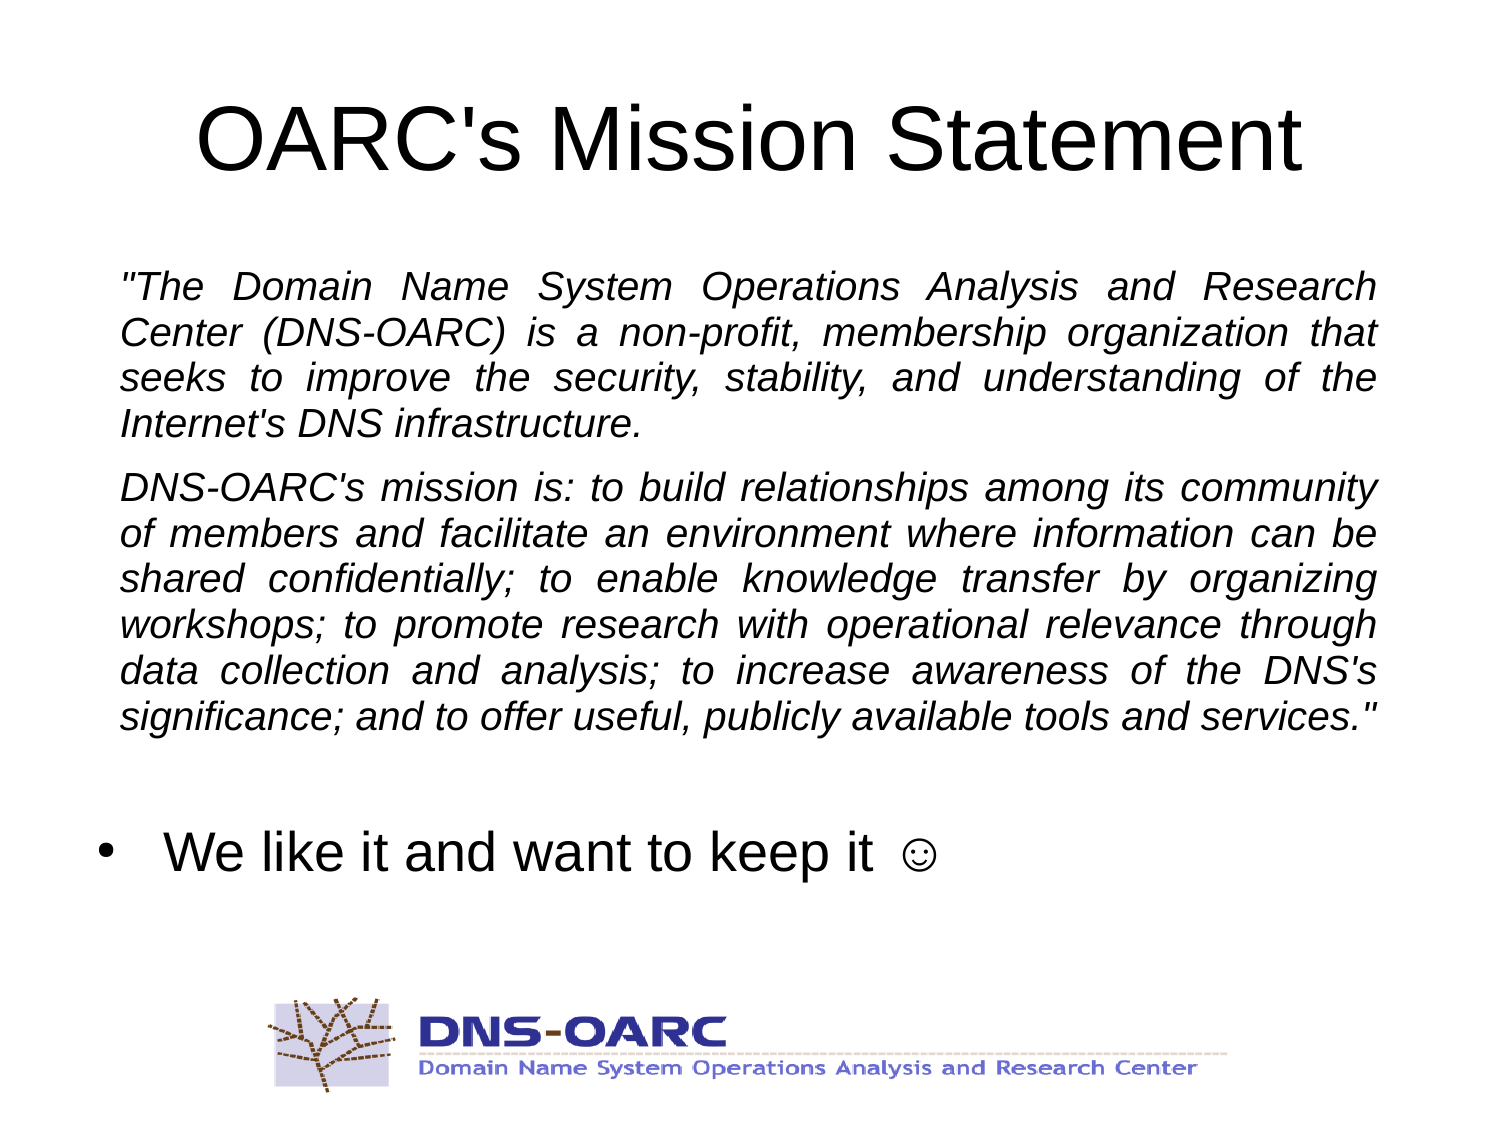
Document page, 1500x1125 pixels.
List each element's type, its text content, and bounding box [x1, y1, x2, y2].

list "The Domain Name System Operations Analysis and Research Center (DNS-OARC) is a non-profit, membership organization that seeks to improve the security, stability, and understanding of the Internet's DNS infrastructure. DNS-OARC's mission is: to build relationships among its community of members and facilitate an environment where information can be shared confidentially; to enable knowledge transfer by organizing workshops; to promote research with operational relevance through data collection and analysis; to increase awareness of the DNS's significance; and to offer useful, publicly available tools and services." We like it and want to keep it ☺ [75, 263, 1425, 916]
picture [214, 991, 1259, 1099]
title OARC's Mission Statement [75, 44, 1425, 233]
